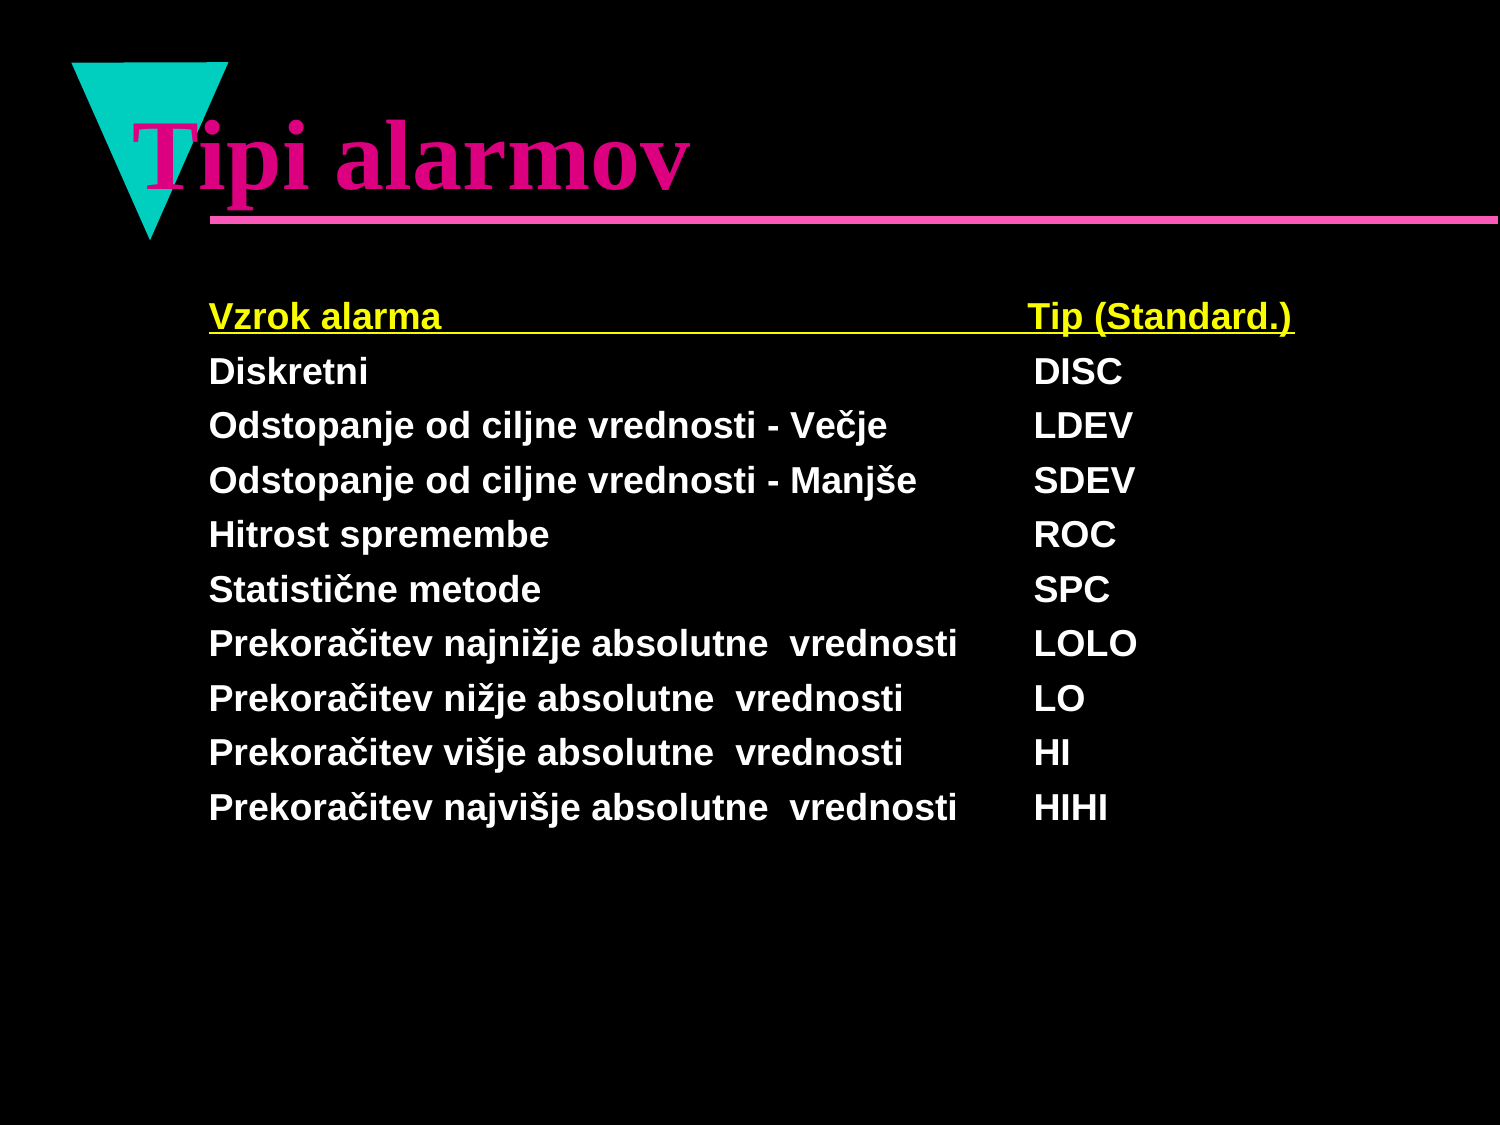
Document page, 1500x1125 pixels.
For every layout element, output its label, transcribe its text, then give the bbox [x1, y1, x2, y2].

list Vzrok alarma Tip (Standard.) Diskretni DISC Odstopanje od ciljne vrednosti - Večje LDEV Odstopanje od ciljne vrednosti - Manjše SDEV Hitrost spremembe ROC Statistične metode SPC Prekoračitev najnižje absolutne vrednosti LOLO Prekoračitev nižje absolutne vrednosti LO Prekoračitev višje absolutne vrednosti HI Prekoračitev najvišje absolutne vrednosti HIHI [118, 289, 1498, 963]
title Tipi alarmov [117, 63, 1500, 251]
